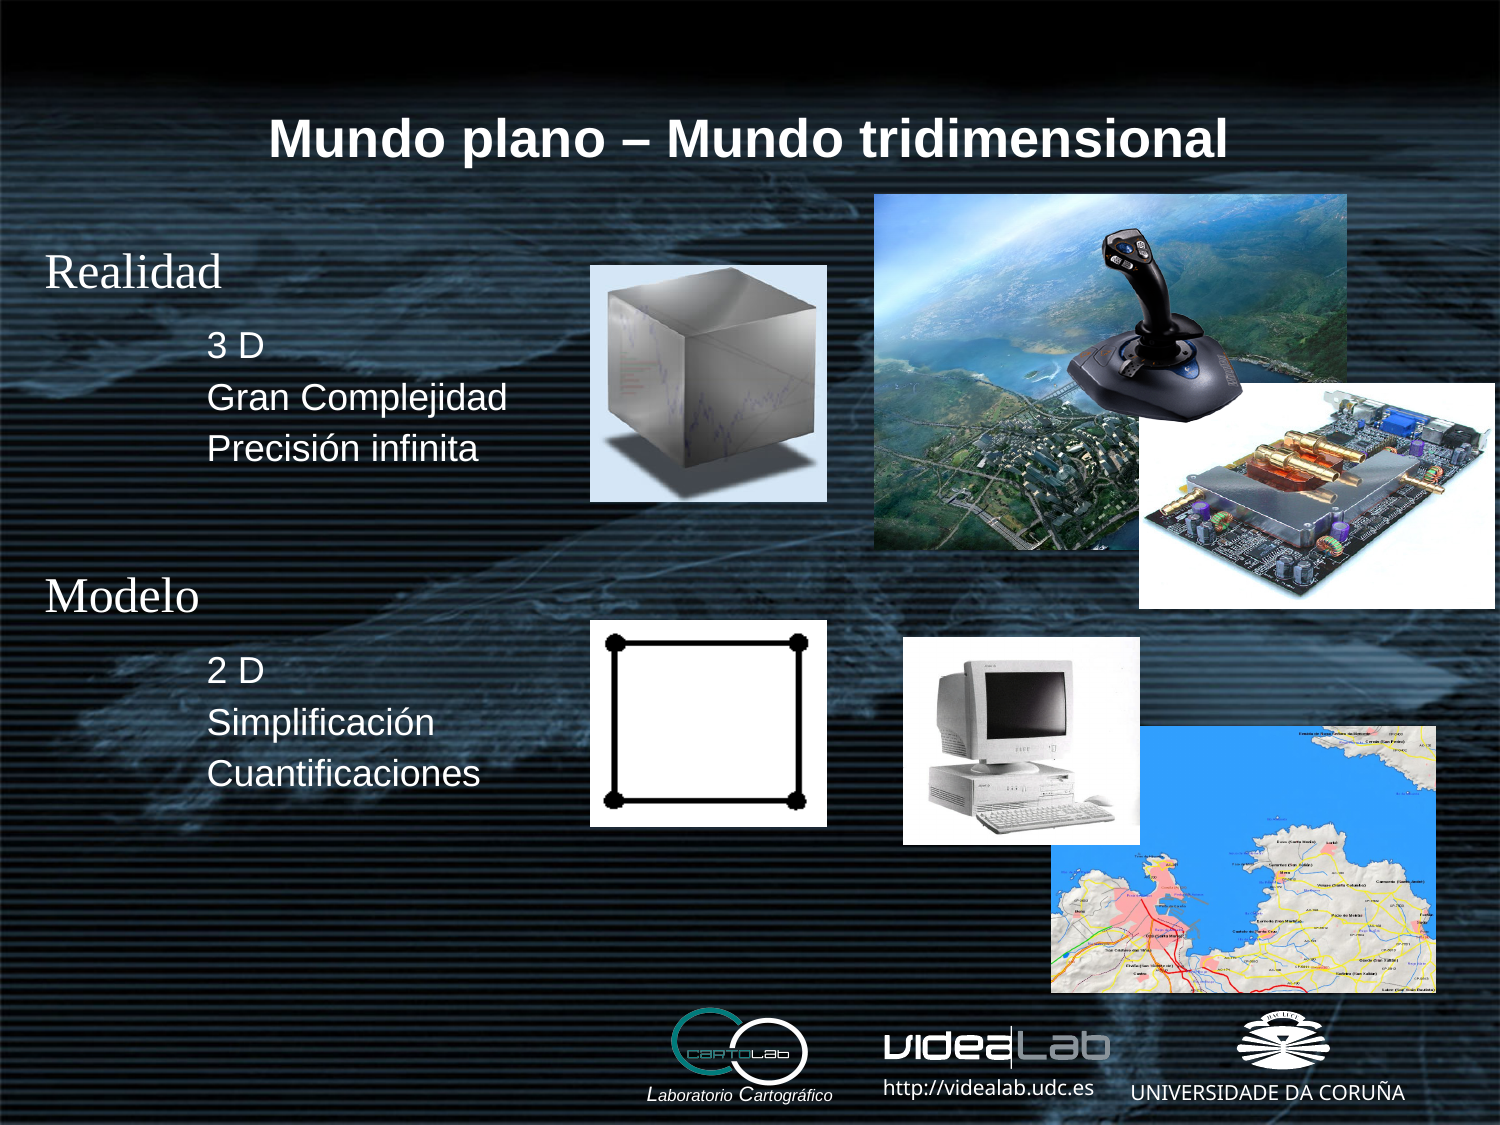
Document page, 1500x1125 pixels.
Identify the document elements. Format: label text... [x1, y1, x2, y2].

text_box Realidad [29, 236, 473, 308]
list 3 D Gran Complejidad Precisión infinita [206, 324, 680, 621]
list 2 D Simplificación Cuantificaciones [206, 649, 650, 916]
picture [0, 0, 1500, 1125]
title Mundo plano – Mundo tridimensional [75, 44, 1425, 233]
text_box Modelo [29, 561, 473, 633]
